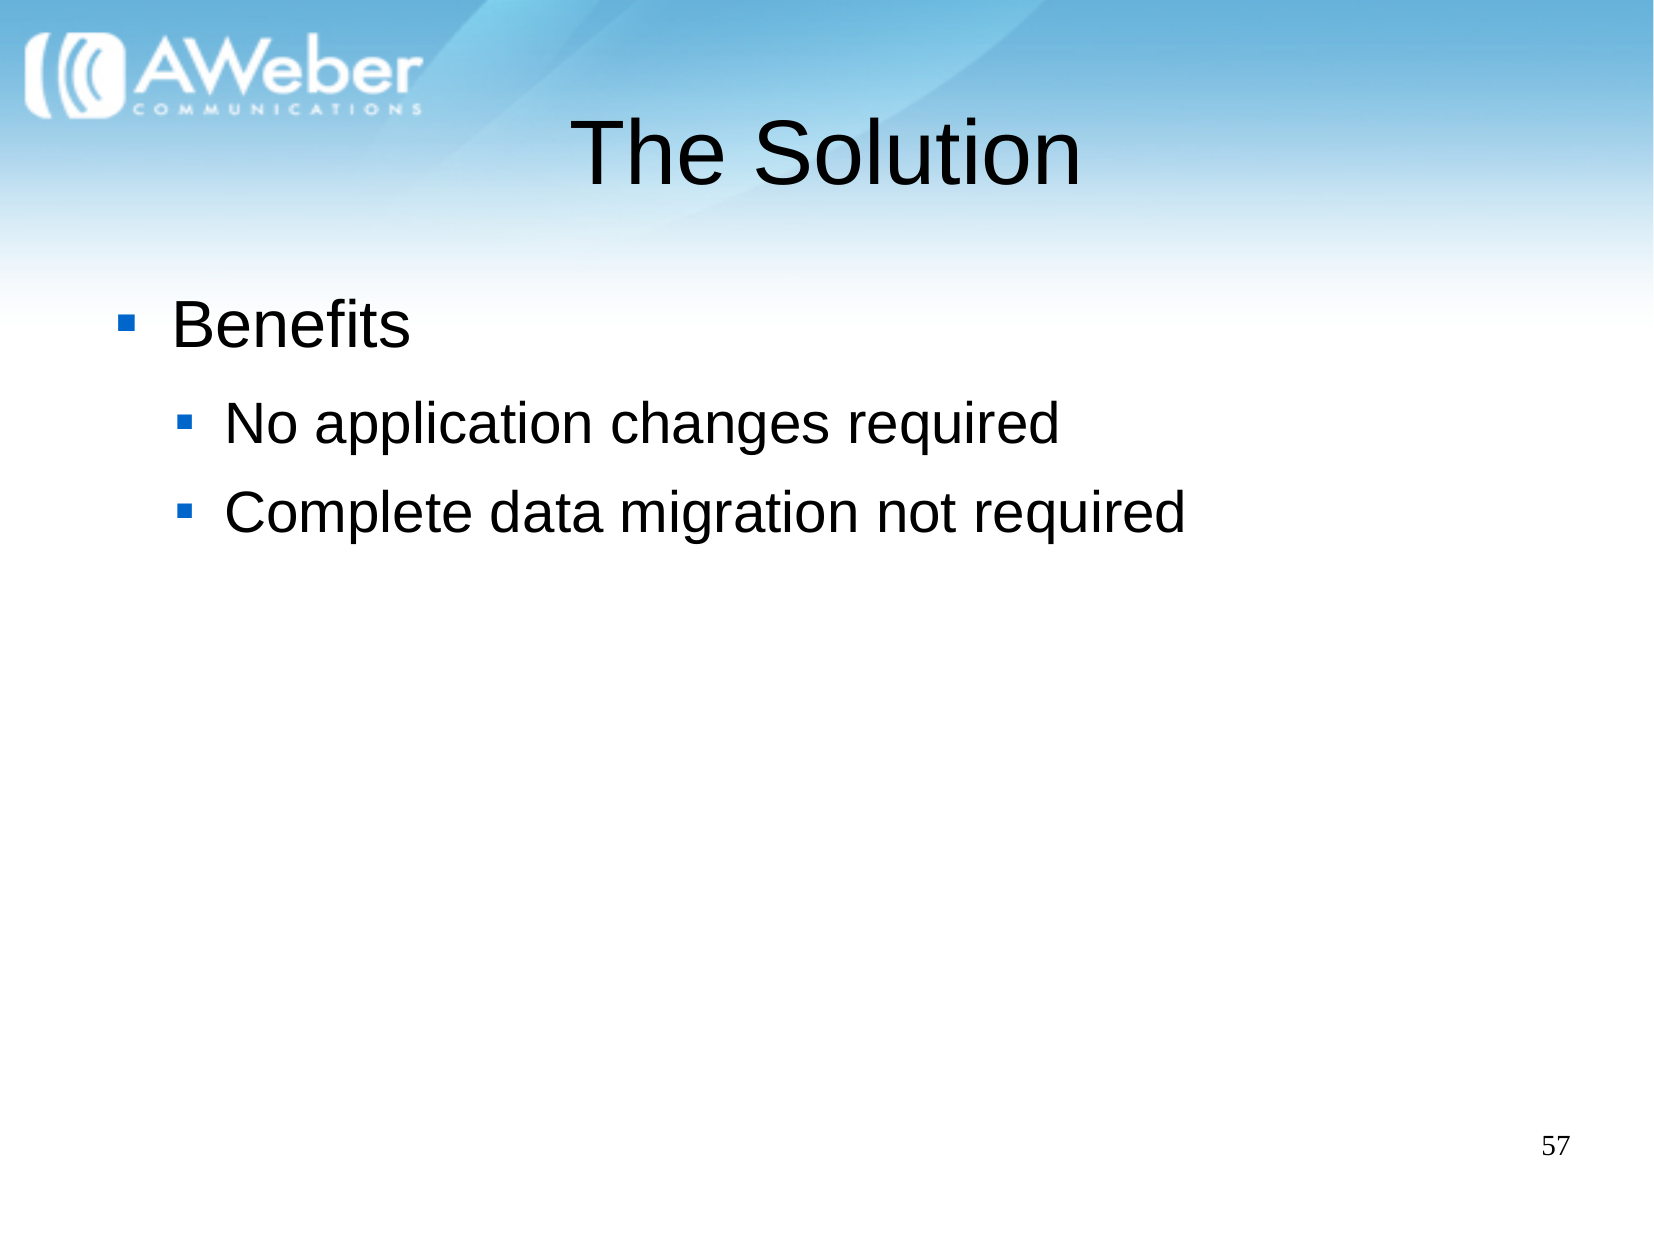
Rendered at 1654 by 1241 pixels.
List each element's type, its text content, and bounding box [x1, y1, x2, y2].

list Benefits No application changes required Complete data migration not required [82, 286, 1571, 1106]
picture [0, 0, 1654, 376]
title The Solution [82, 49, 1571, 257]
